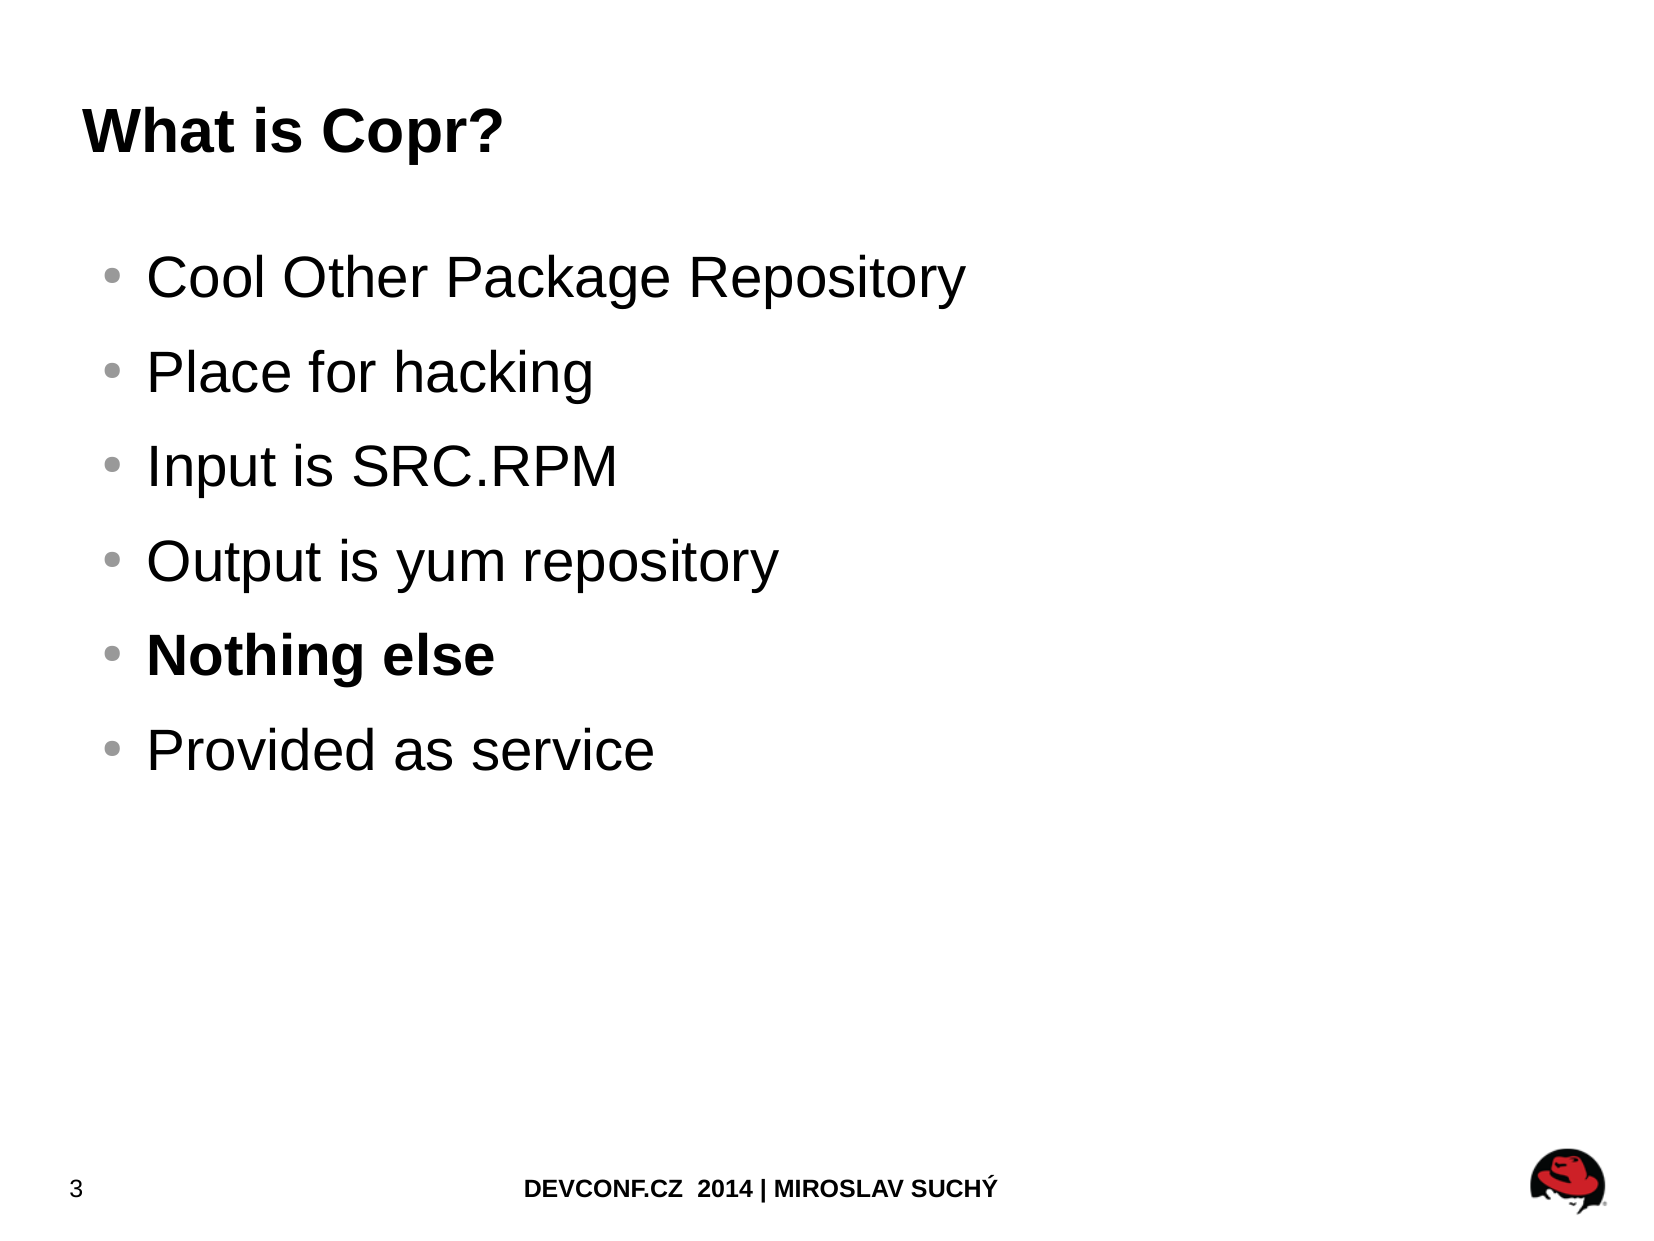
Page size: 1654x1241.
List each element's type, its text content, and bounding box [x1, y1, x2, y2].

picture [1529, 1146, 1613, 1224]
list Cool Other Package Repository Place for hacking Input is SRC.RPM Output is yum repository Nothing else Provided as service [86, 244, 1576, 1024]
title What is Copr? [82, 45, 1571, 218]
